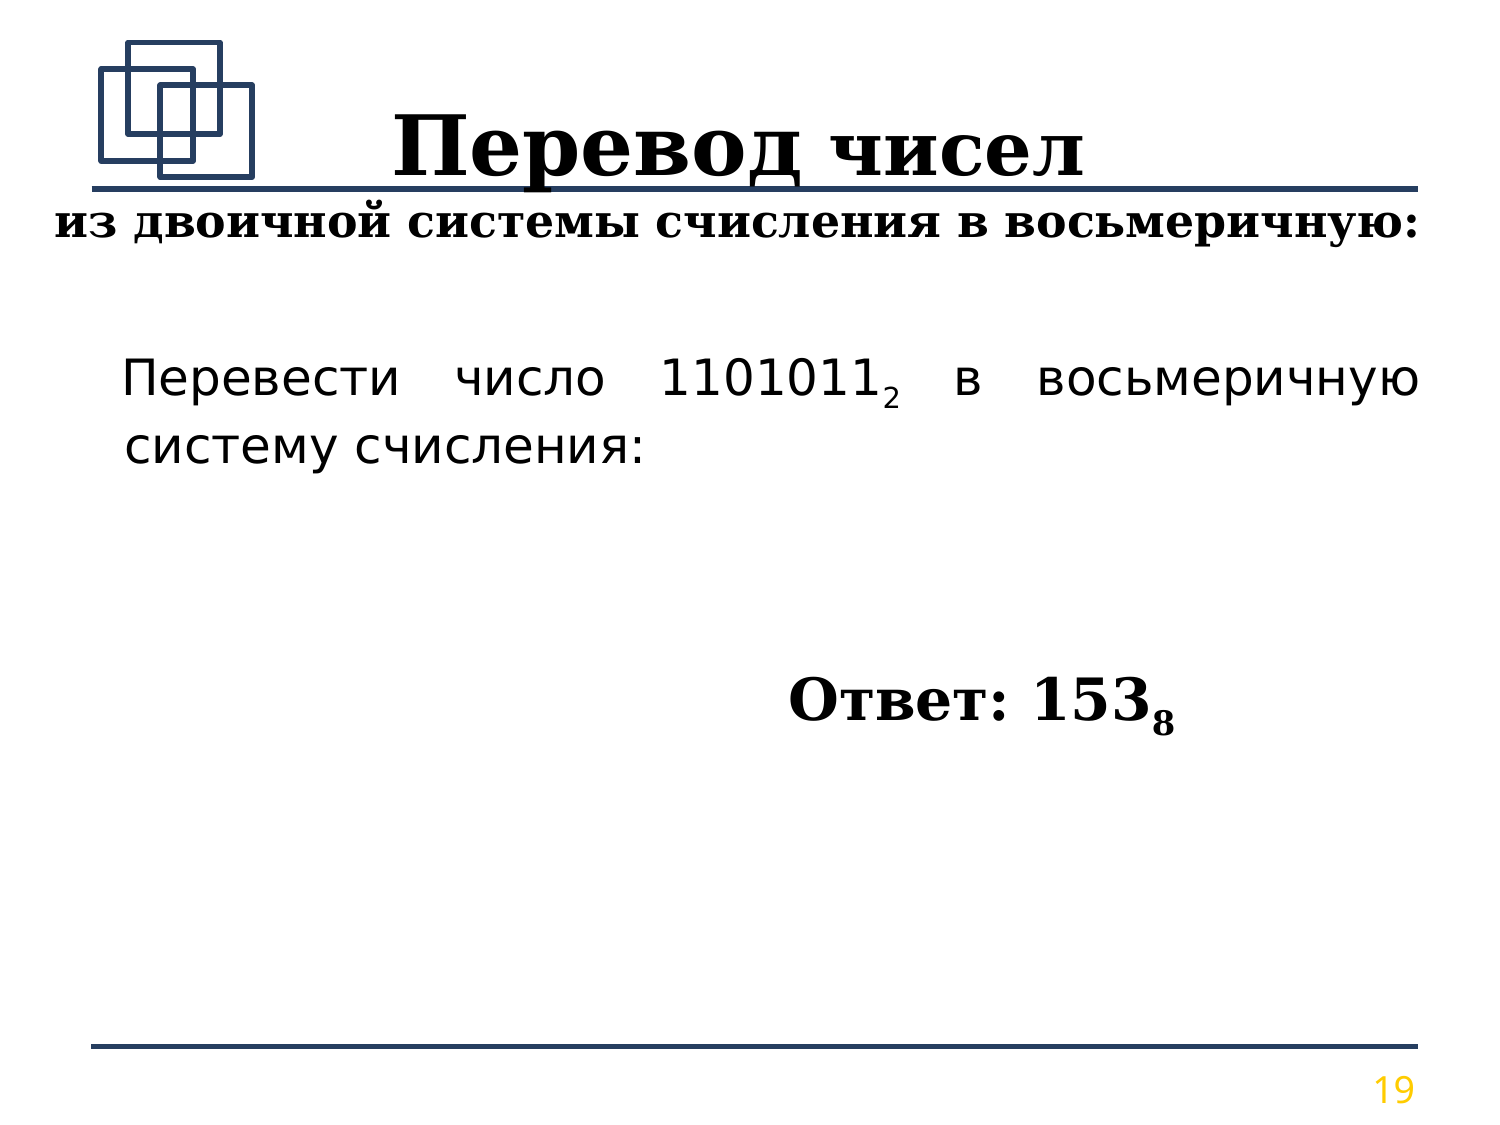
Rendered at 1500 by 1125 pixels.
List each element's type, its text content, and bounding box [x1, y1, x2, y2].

text_box Ответ: 1538 [773, 654, 1459, 750]
text_box Перевести число 11010112 в восьмеричную систему счисления: [53, 337, 1436, 1047]
title Перевод чисел из двоичной системы счисления в восьмеричную: [0, 49, 1477, 290]
